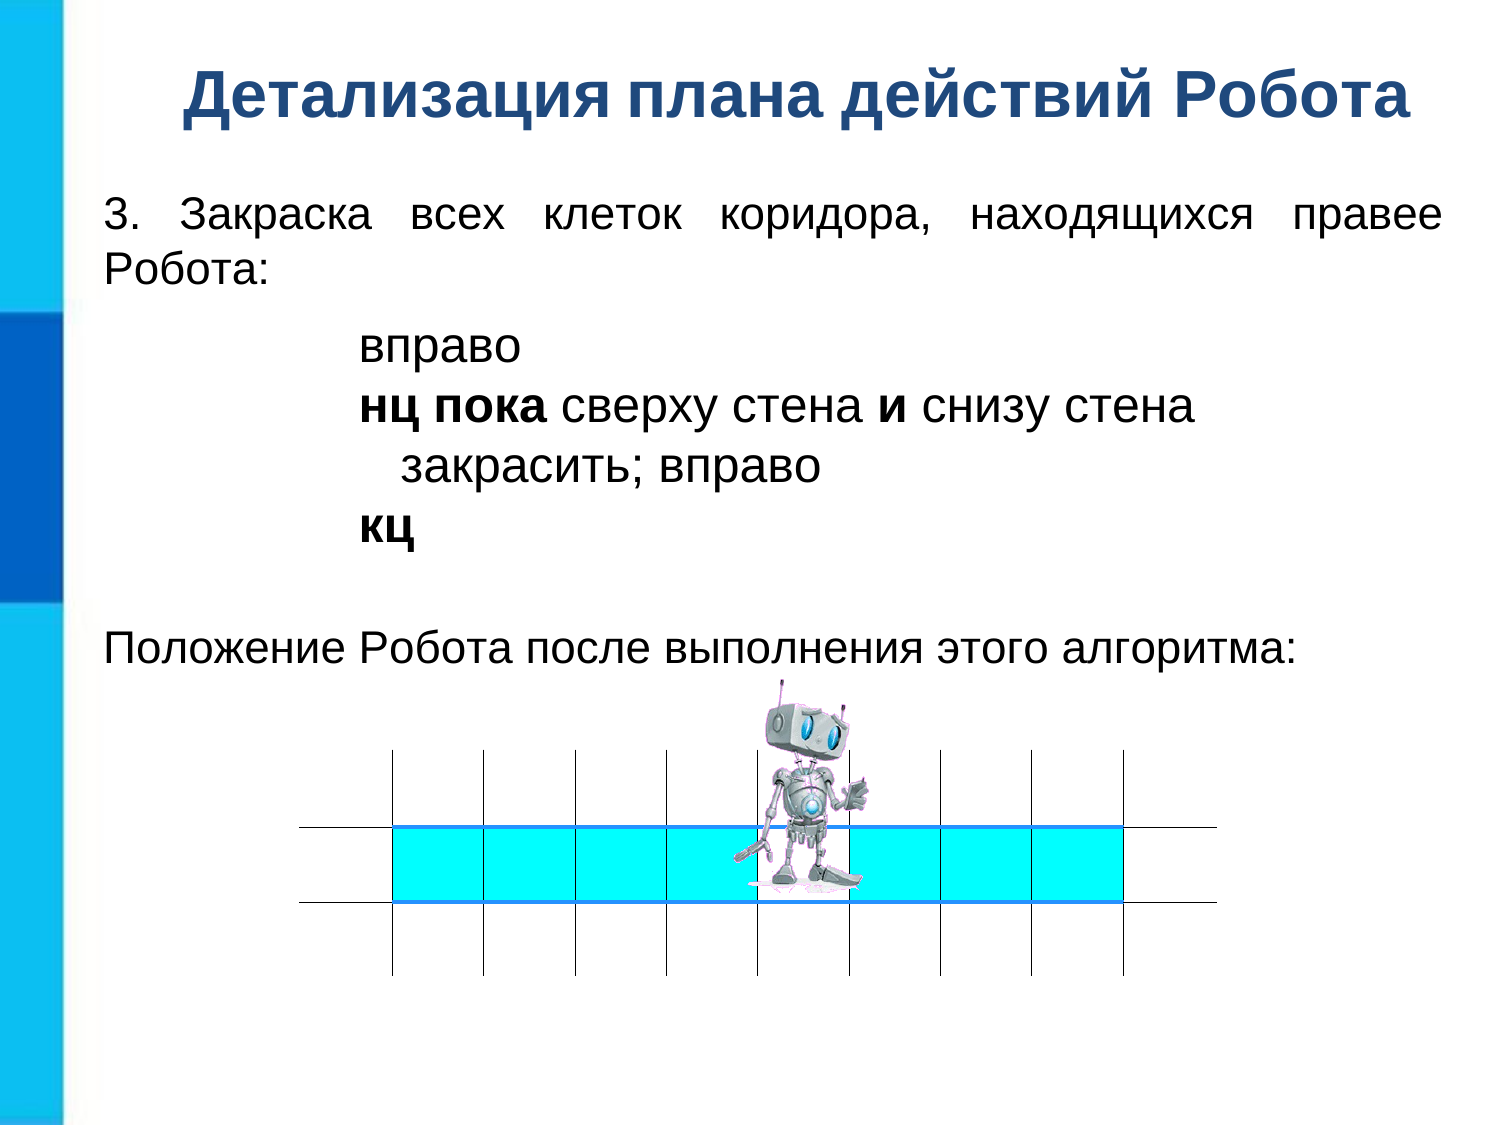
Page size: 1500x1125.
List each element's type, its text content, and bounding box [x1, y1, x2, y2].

table_cell [850, 904, 940, 976]
table_header [393, 754, 483, 825]
table_header [576, 754, 666, 825]
text_box Детализация плана действий Робота [128, 42, 1465, 139]
table_cell [1124, 828, 1213, 902]
table_header [1124, 754, 1213, 827]
table_cell [1124, 903, 1213, 976]
table_cell [303, 828, 392, 902]
table_cell [393, 904, 483, 976]
table_cell [885, 829, 940, 900]
picture [0, 0, 1500, 1125]
table_cell [941, 904, 1031, 976]
text_box Положение Робота после выполнения этого алгоритма: [88, 609, 1436, 681]
table_header [941, 754, 1031, 825]
table_header [484, 754, 575, 825]
table_header [303, 754, 392, 827]
table_cell [1032, 904, 1123, 976]
table_cell [303, 903, 392, 976]
table_cell [576, 829, 666, 900]
table_cell [941, 829, 1031, 900]
text_box вправо нц пока сверху стена и снизу стена закрасить; вправо кц [93, 304, 1441, 561]
table_cell [484, 904, 575, 976]
table_cell [758, 904, 849, 976]
table_header [1032, 754, 1123, 825]
table_cell [667, 829, 726, 900]
table_cell [393, 829, 483, 900]
table_header [885, 754, 940, 825]
table_cell [1032, 829, 1123, 900]
table_cell [576, 904, 666, 976]
table_cell [484, 829, 575, 900]
table_cell [667, 904, 757, 976]
table_header [667, 754, 726, 825]
text_box 3. Закраска всех клеток коридора, находящихся правее Робота: [88, 175, 1459, 302]
